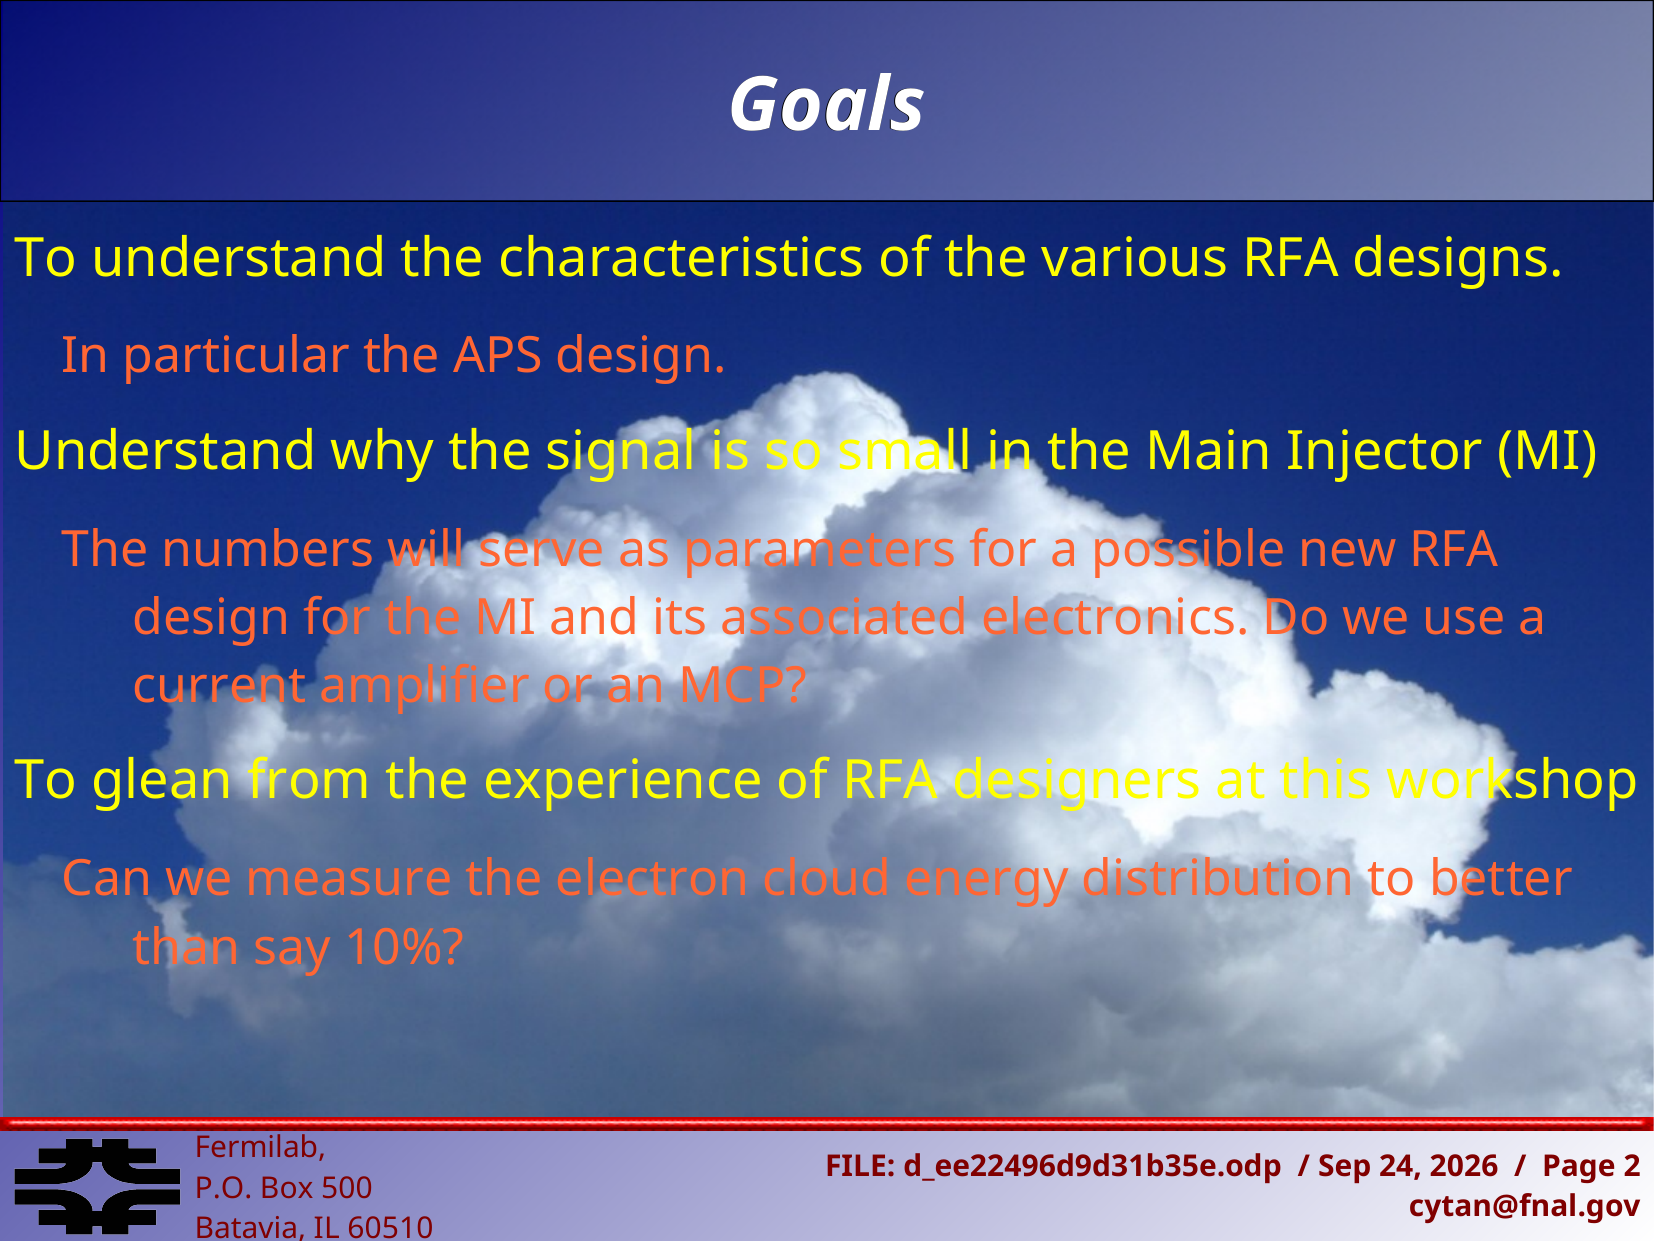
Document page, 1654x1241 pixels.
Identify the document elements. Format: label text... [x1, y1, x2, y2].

picture [0, 204, 1654, 1131]
picture [10, 1137, 184, 1236]
title Goals [0, 0, 1654, 204]
list To understand the characteristics of the various RFA designs. In particular the APS design. Understand why the signal is so small in the Main Injector (MI) The numbers will serve as parameters for a possible new RFA design for the MI and its associated electronics. Do we use a current amplifier or an MCP? To glean from the experience of RFA designers at this workshop Can we measure the electron cloud energy distribution to better than say 10%? [2, 218, 1642, 1069]
